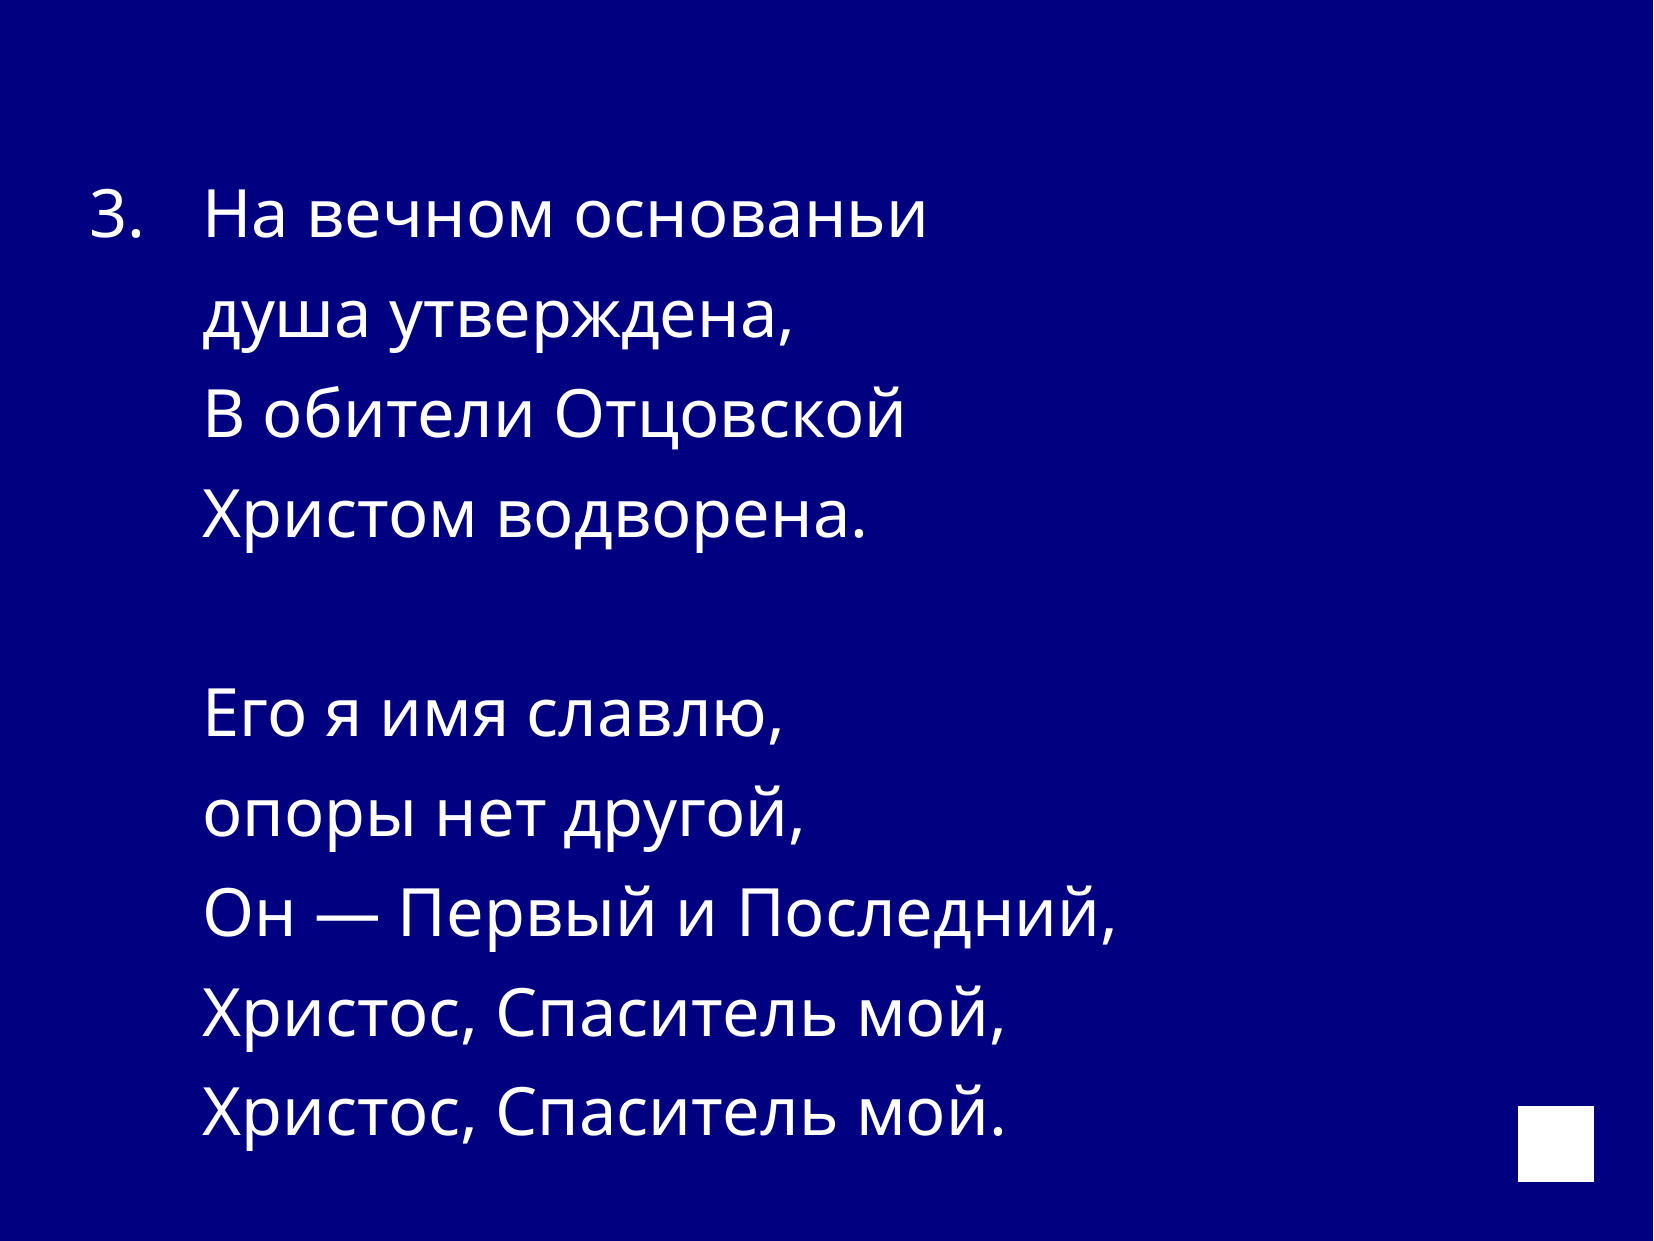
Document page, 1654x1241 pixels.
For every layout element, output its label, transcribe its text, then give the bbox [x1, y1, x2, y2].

text_box 3. На вечном основаньи душа утверждена, В обители Отцовской Христом водворена. Его я имя славлю, опоры нет другой, Он — Первый и Последний, Христос, Спаситель мой, Христос, Спаситель мой. [75, 150, 1576, 1163]
text_box [1518, 1106, 1594, 1182]
